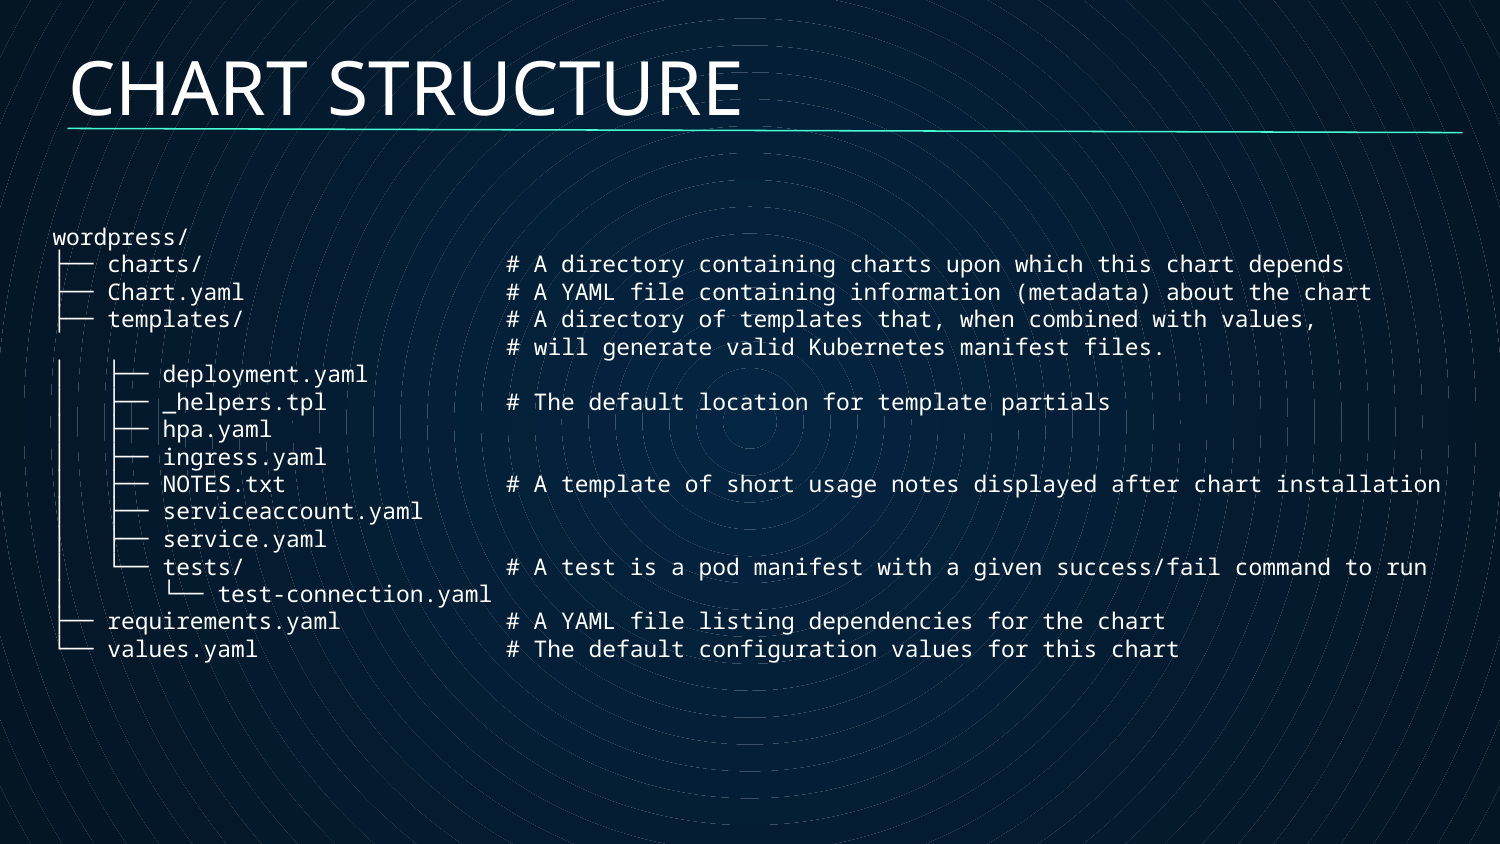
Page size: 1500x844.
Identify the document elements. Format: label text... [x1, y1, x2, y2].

subtitle wordpress/ ├── charts/ # A directory containing charts upon which this chart depends ├── Chart.yaml # A YAML file containing information (metadata) about the chart ├── templates/ # A directory of templates that, when combined with values, # will generate valid Kubernetes manifest files. │ ├── deployment.yaml │ ├── _helpers.tpl # The default location for template partials │ ├── hpa.yaml │ ├── ingress.yaml │ ├── NOTES.txt # A template of short usage notes displayed after chart installation │ ├── serviceaccount.yaml │ ├── service.yaml │ └── tests/ # A test is a pod manifest with a given success/fail command to run │ └── test-connection.yaml ├── requirements.yaml # A YAML file listing dependencies for the chart └── values.yaml # The default configuration values for this chart [37, 150, 1463, 826]
title CHART STRUCTURE [53, 46, 1500, 146]
